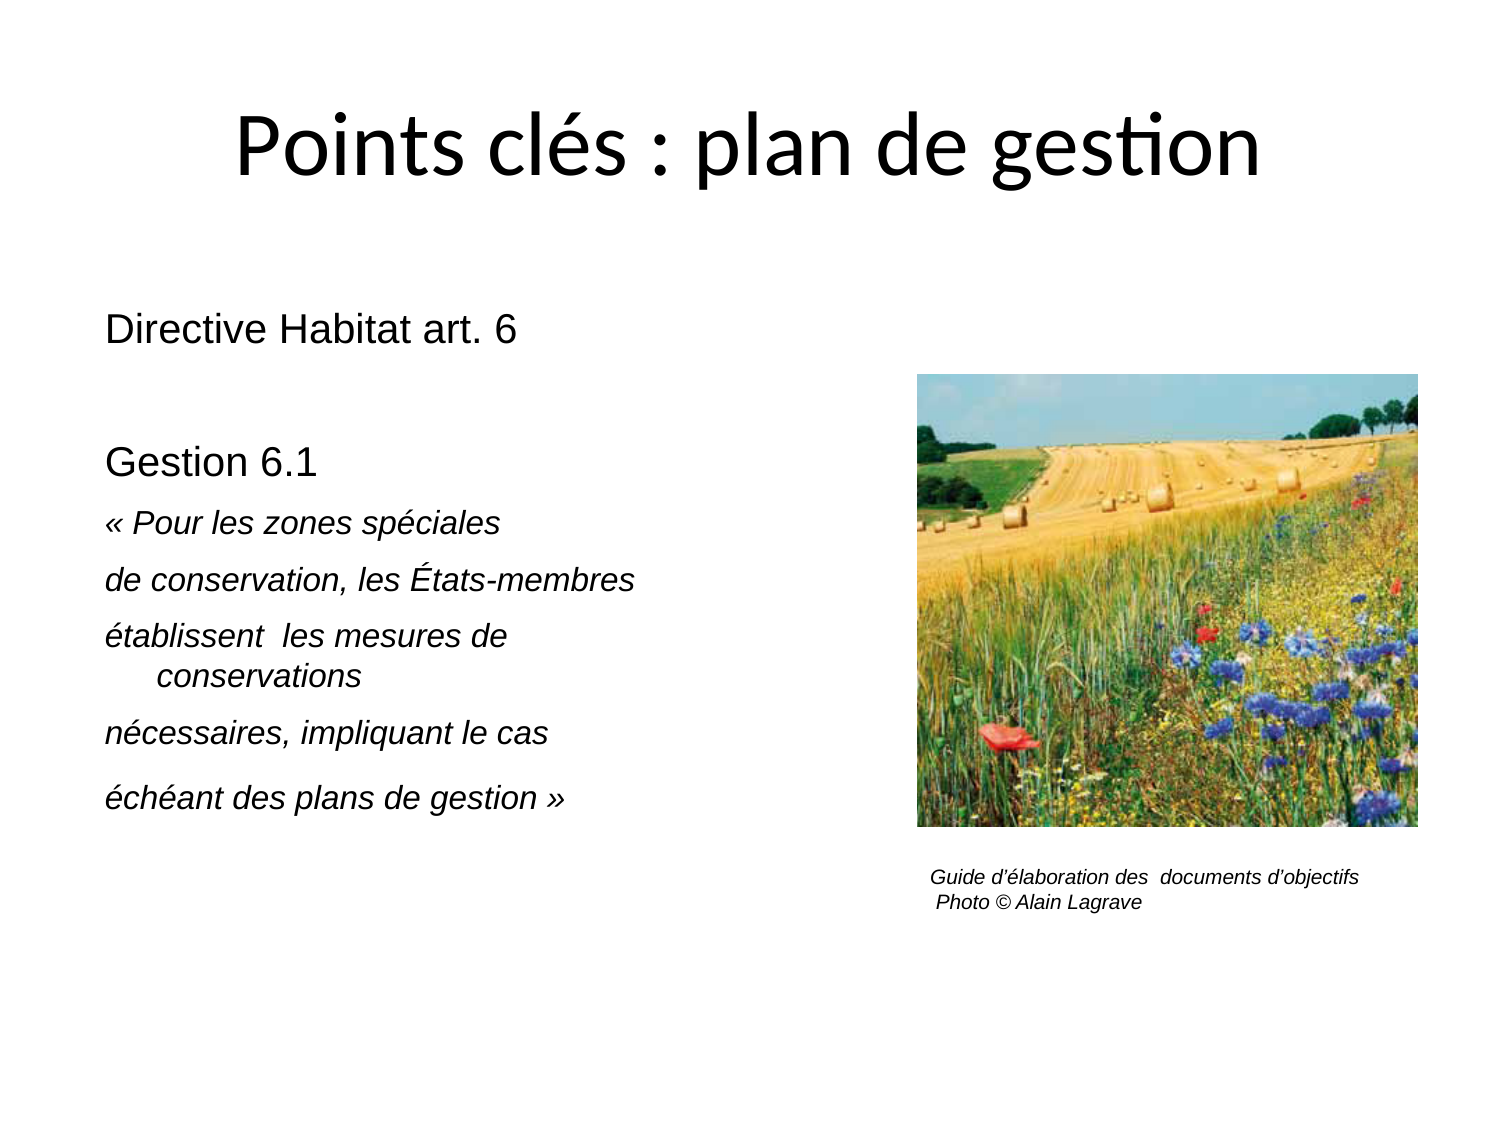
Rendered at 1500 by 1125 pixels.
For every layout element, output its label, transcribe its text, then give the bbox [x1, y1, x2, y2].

title Points clés : plan de gestion [75, 20, 1425, 257]
text_box Guide d’élaboration des documents d’objectifs Photo © Alain Lagrave [915, 856, 1418, 941]
list Directive Habitat art. 6 Gestion 6.1 « Pour les zones spéciales de conservation, les États-membres établissent les mesures de conservations nécessaires, impliquant le cas échéant des plans de gestion » [29, 293, 688, 1037]
picture [917, 374, 1418, 827]
